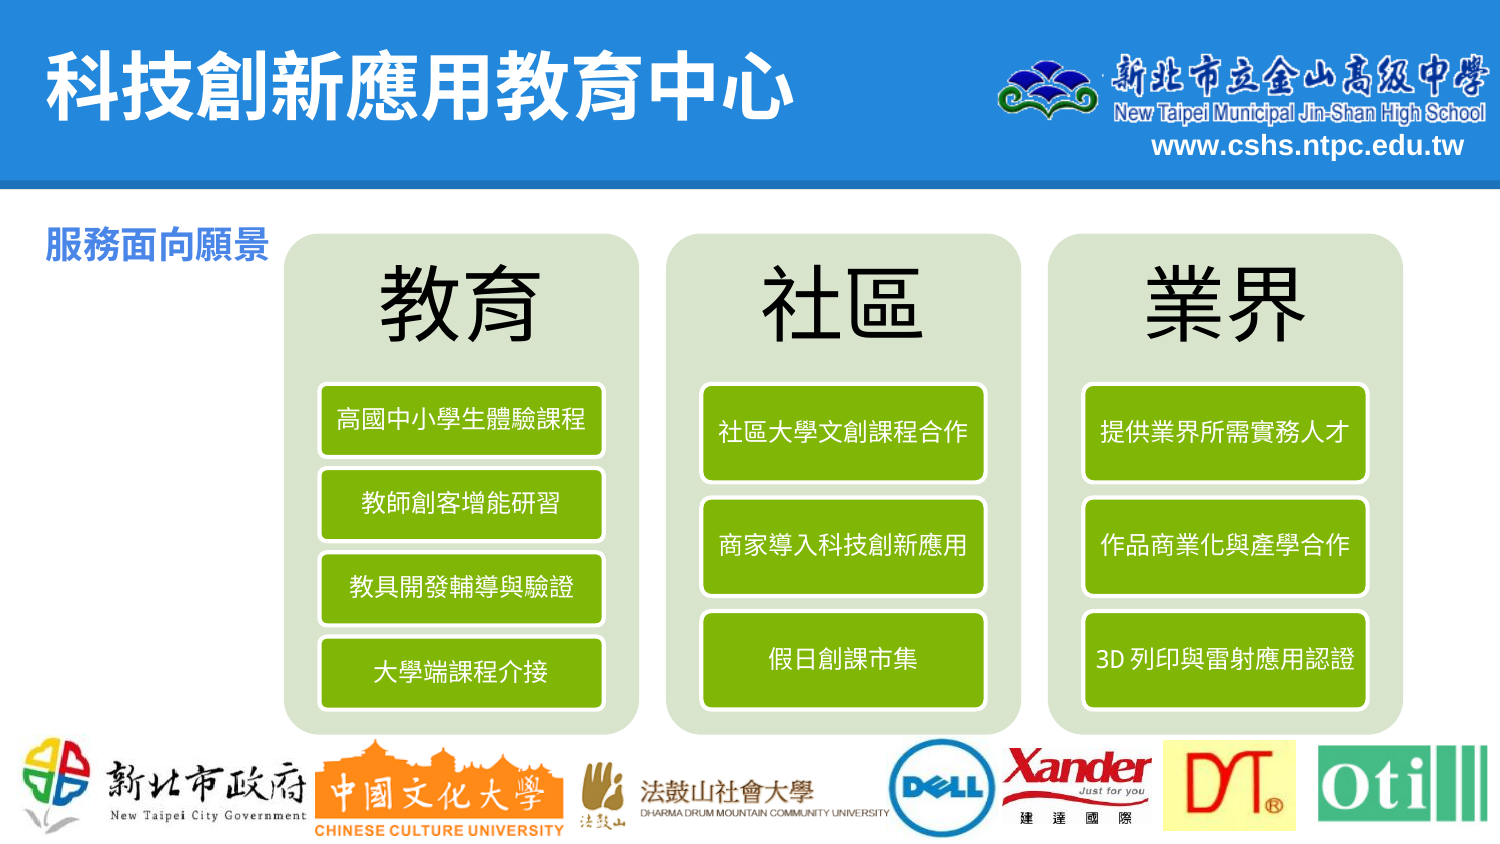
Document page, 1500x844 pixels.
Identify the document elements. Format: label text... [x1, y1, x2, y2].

text_box 假日創課市集 [701, 611, 986, 710]
text_box 教育 [283, 233, 640, 735]
picture [315, 737, 999, 840]
picture [1163, 740, 1296, 832]
text_box 業界 [1047, 233, 1404, 735]
text_box www.cshs.ntpc.edu.tw [1122, 131, 1495, 151]
text_box 社區大學文創課程合作 [701, 383, 986, 483]
picture [17, 734, 313, 836]
text_box 教師創客增能研習 [319, 468, 604, 542]
picture [934, 50, 1495, 131]
text_box 大學端課程介接 [319, 636, 604, 710]
picture [1312, 738, 1495, 828]
text_box 服務面向願景 [30, 205, 1343, 292]
picture [1002, 748, 1152, 824]
text_box 高國中小學生體驗課程 [319, 383, 604, 457]
text_box 商家導入科技創新應用 [701, 497, 986, 596]
text_box 作品商業化與產學合作 [1083, 497, 1368, 596]
text_box 提供業界所需實務人才 [1083, 383, 1368, 483]
text_box 社區 [665, 233, 1022, 735]
title 科技創新應用教育中心 [30, 24, 928, 140]
text_box 教具開發輔導與驗證 [319, 552, 604, 626]
text_box 3D列印與雷射應用認證 [1083, 611, 1368, 710]
